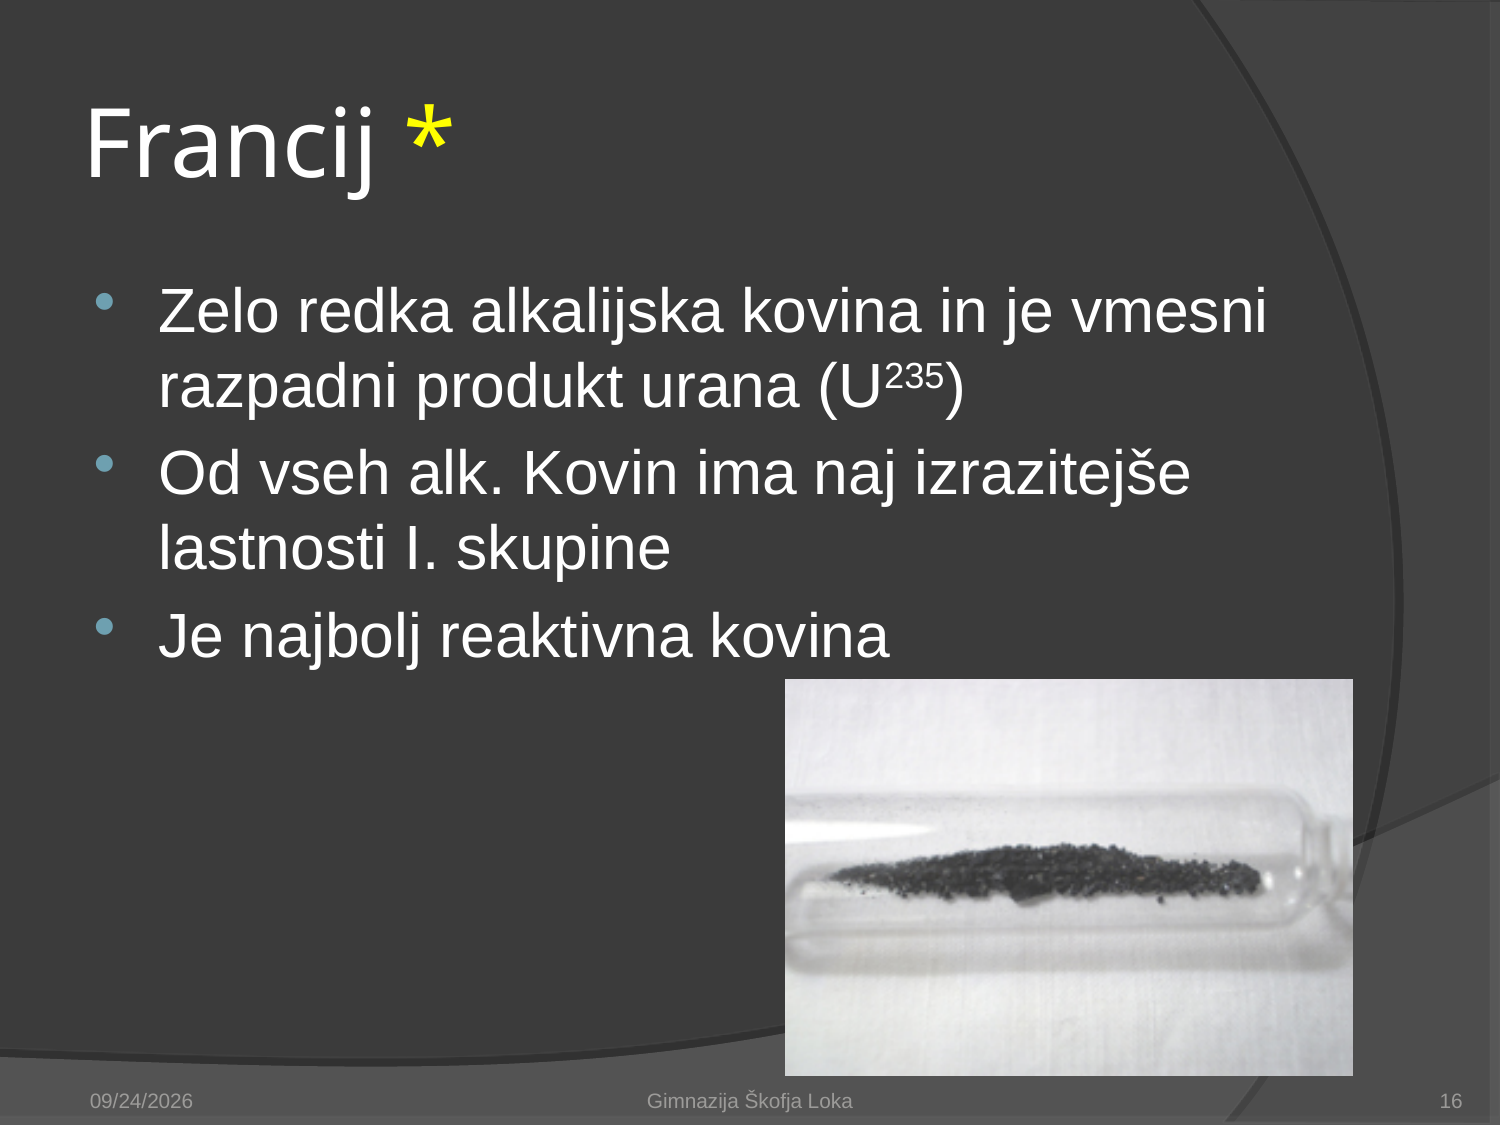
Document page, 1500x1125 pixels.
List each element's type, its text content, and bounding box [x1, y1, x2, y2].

footer Gimnazija Škofja Loka [512, 1053, 988, 1114]
title Francij * [75, 45, 1300, 233]
slide_number <number> [1337, 1053, 1463, 1114]
list Zelo redka alkalijska kovina in je vmesni razpadni produkt urana (U235) Od vseh alk. Kovin ima naj izrazitejše lastnosti I. skupine Je najbolj reaktivna kovina [75, 262, 1300, 1005]
slide_number 05/31/2019 [75, 1053, 425, 1114]
picture [785, 679, 1353, 1076]
